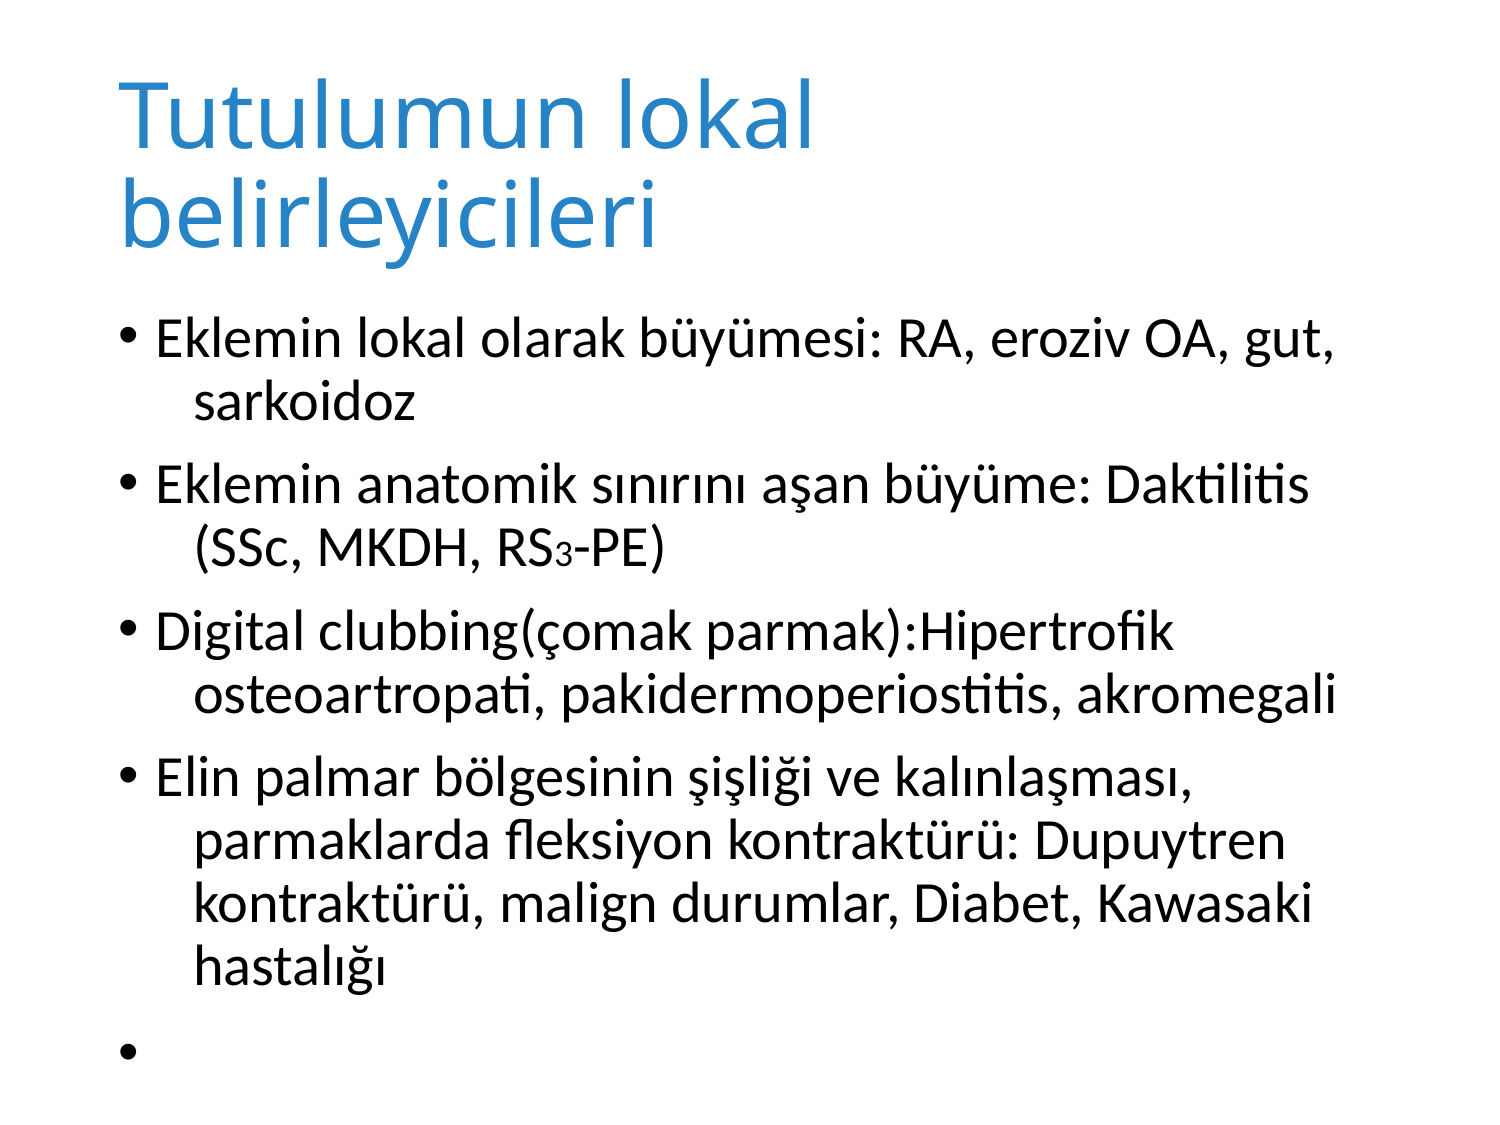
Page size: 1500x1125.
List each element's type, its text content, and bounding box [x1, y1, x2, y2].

list Eklemin lokal olarak büyümesi: RA, eroziv OA, gut, sarkoidoz Eklemin anatomik sınırını aşan büyüme: Daktilitis (SSc, MKDH, RS3-PE) Digital clubbing(çomak parmak):Hipertrofik osteoartropati, pakidermoperiostitis, akromegali Elin palmar bölgesinin şişliği ve kalınlaşması, parmaklarda fleksiyon kontraktürü: Dupuytren kontraktürü, malign durumlar, Diabet, Kawasaki hastalığı [103, 299, 1397, 1014]
title Tutulumun lokal belirleyicileri [103, 59, 1397, 278]
